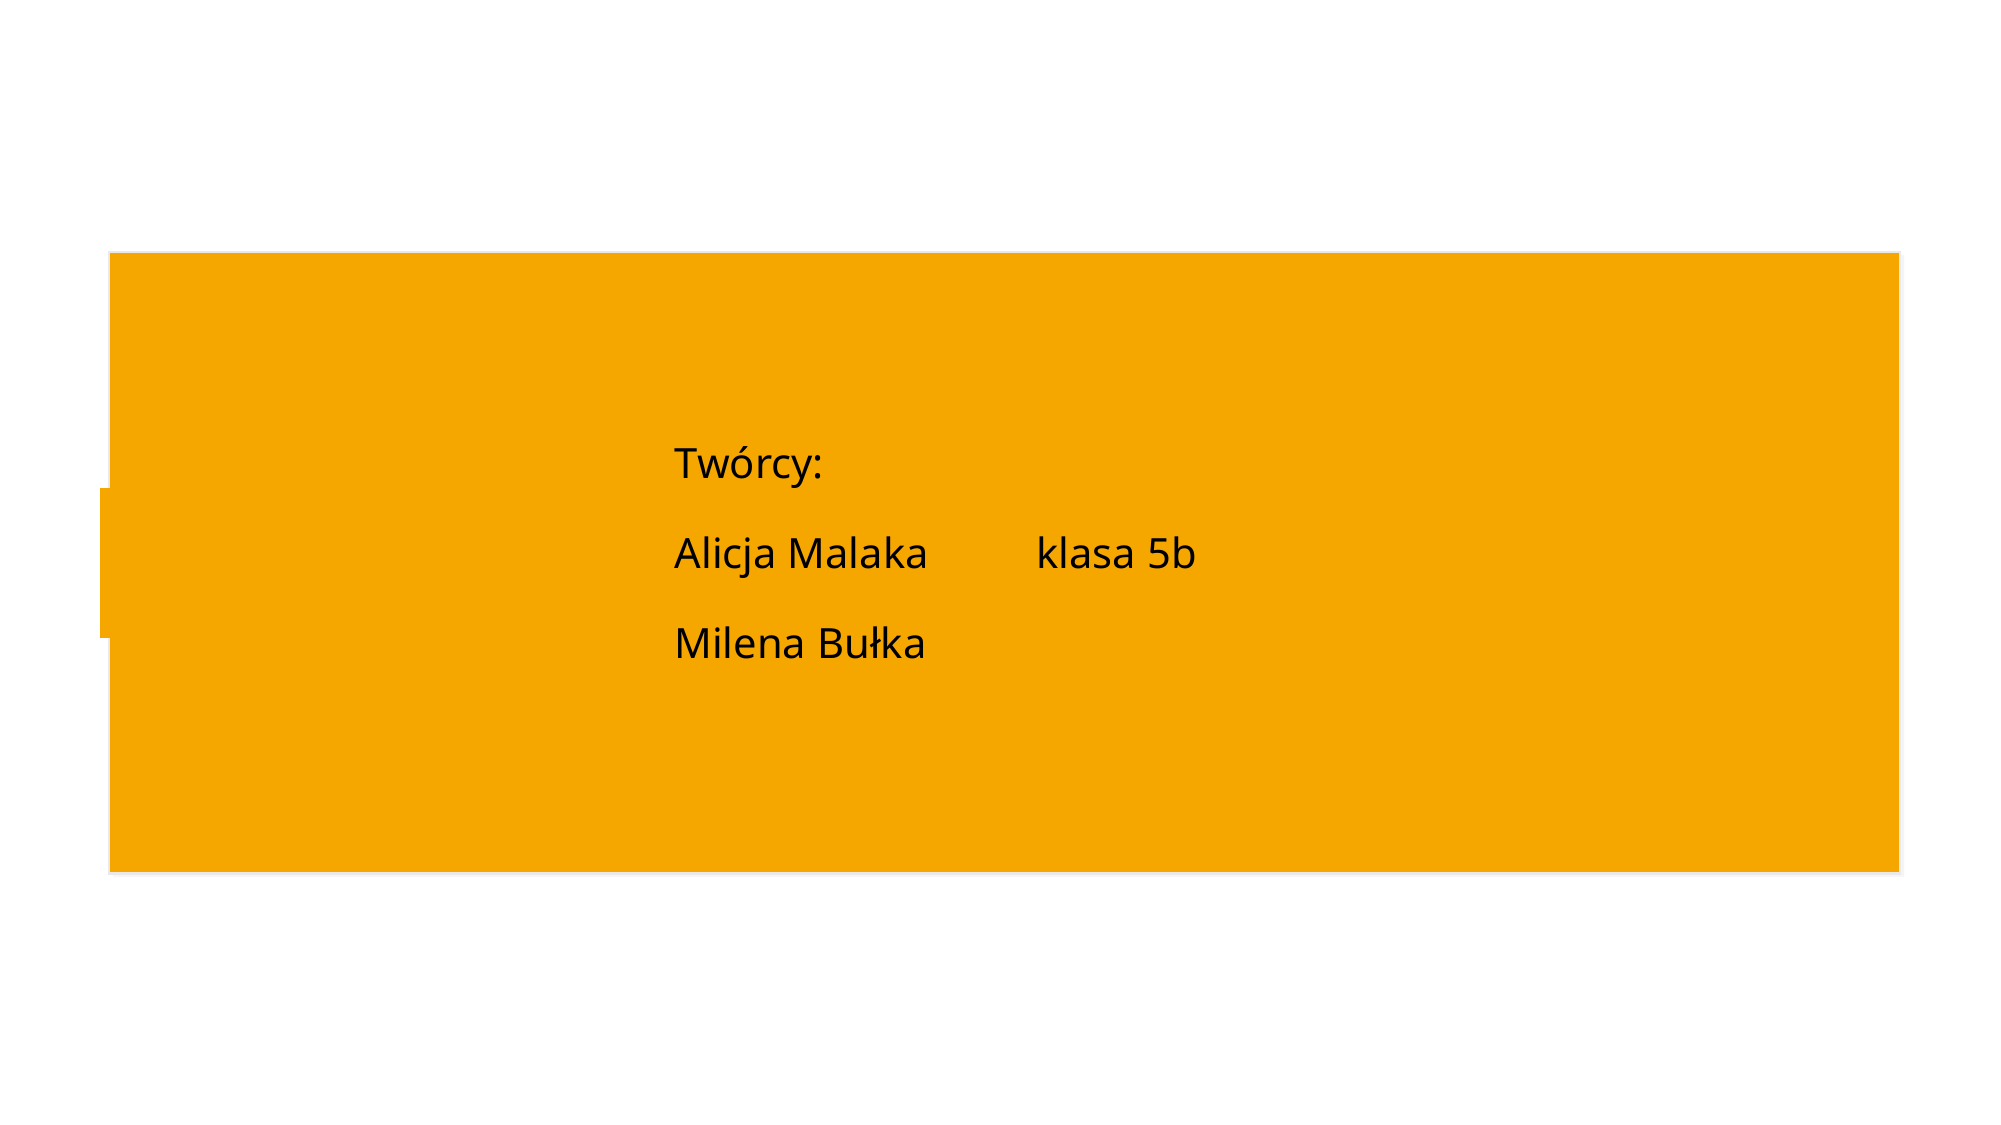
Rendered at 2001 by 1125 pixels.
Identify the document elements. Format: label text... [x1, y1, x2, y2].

title Twórcy: Alicja Malaka klasa 5b Milena Bułka [659, 385, 1352, 726]
